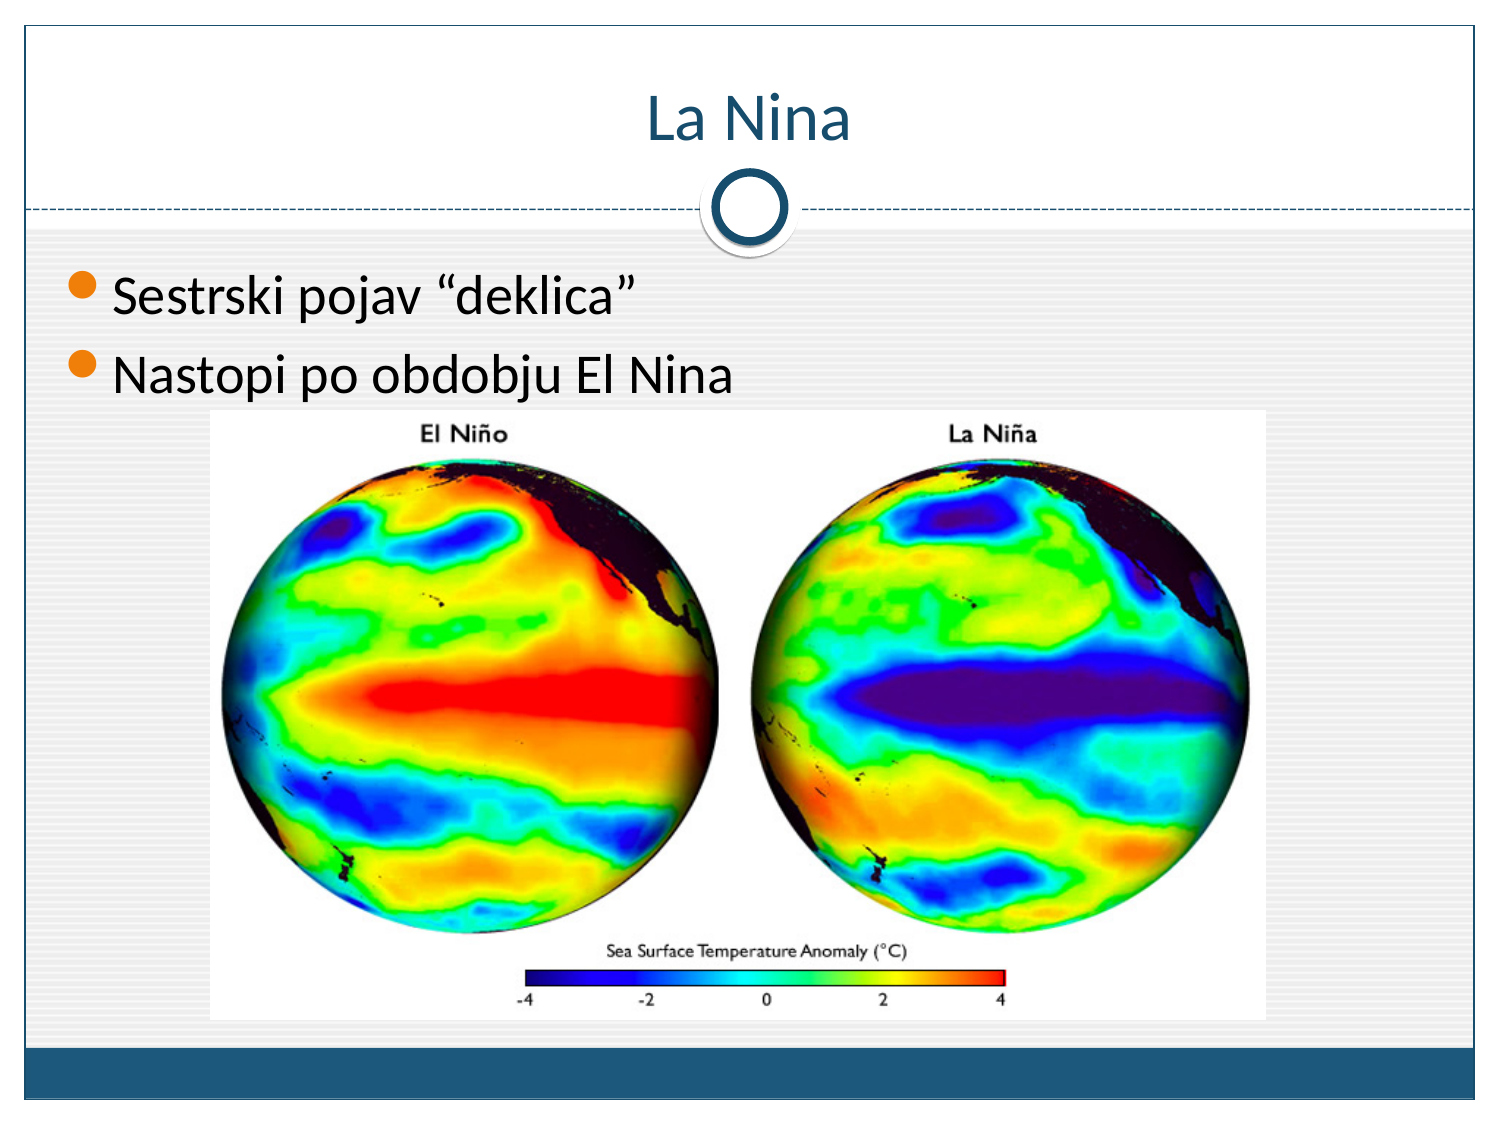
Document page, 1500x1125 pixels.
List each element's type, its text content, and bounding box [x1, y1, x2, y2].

picture [26, 229, 1473, 1047]
list Sestrski pojav “deklica” Nastopi po obdobju El Nina [49, 250, 1445, 1001]
title La Nina [49, 37, 1450, 162]
